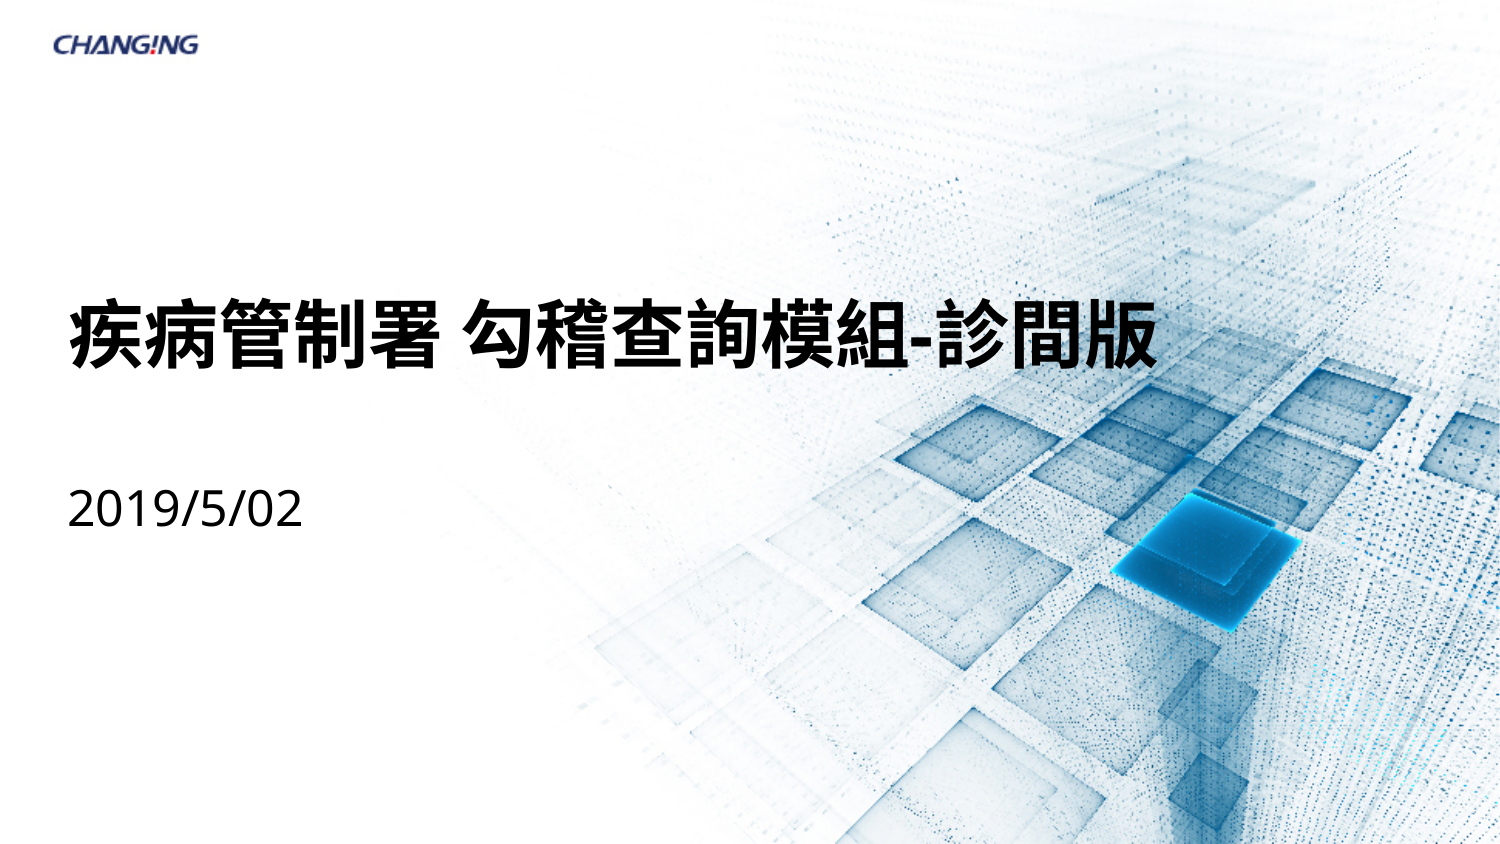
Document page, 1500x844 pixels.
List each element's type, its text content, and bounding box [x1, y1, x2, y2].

subtitle 2019/5/02 [52, 469, 785, 548]
picture [0, 0, 1500, 844]
title 疾病管制署 勾稽查詢模組-診間版 [53, 280, 1388, 422]
